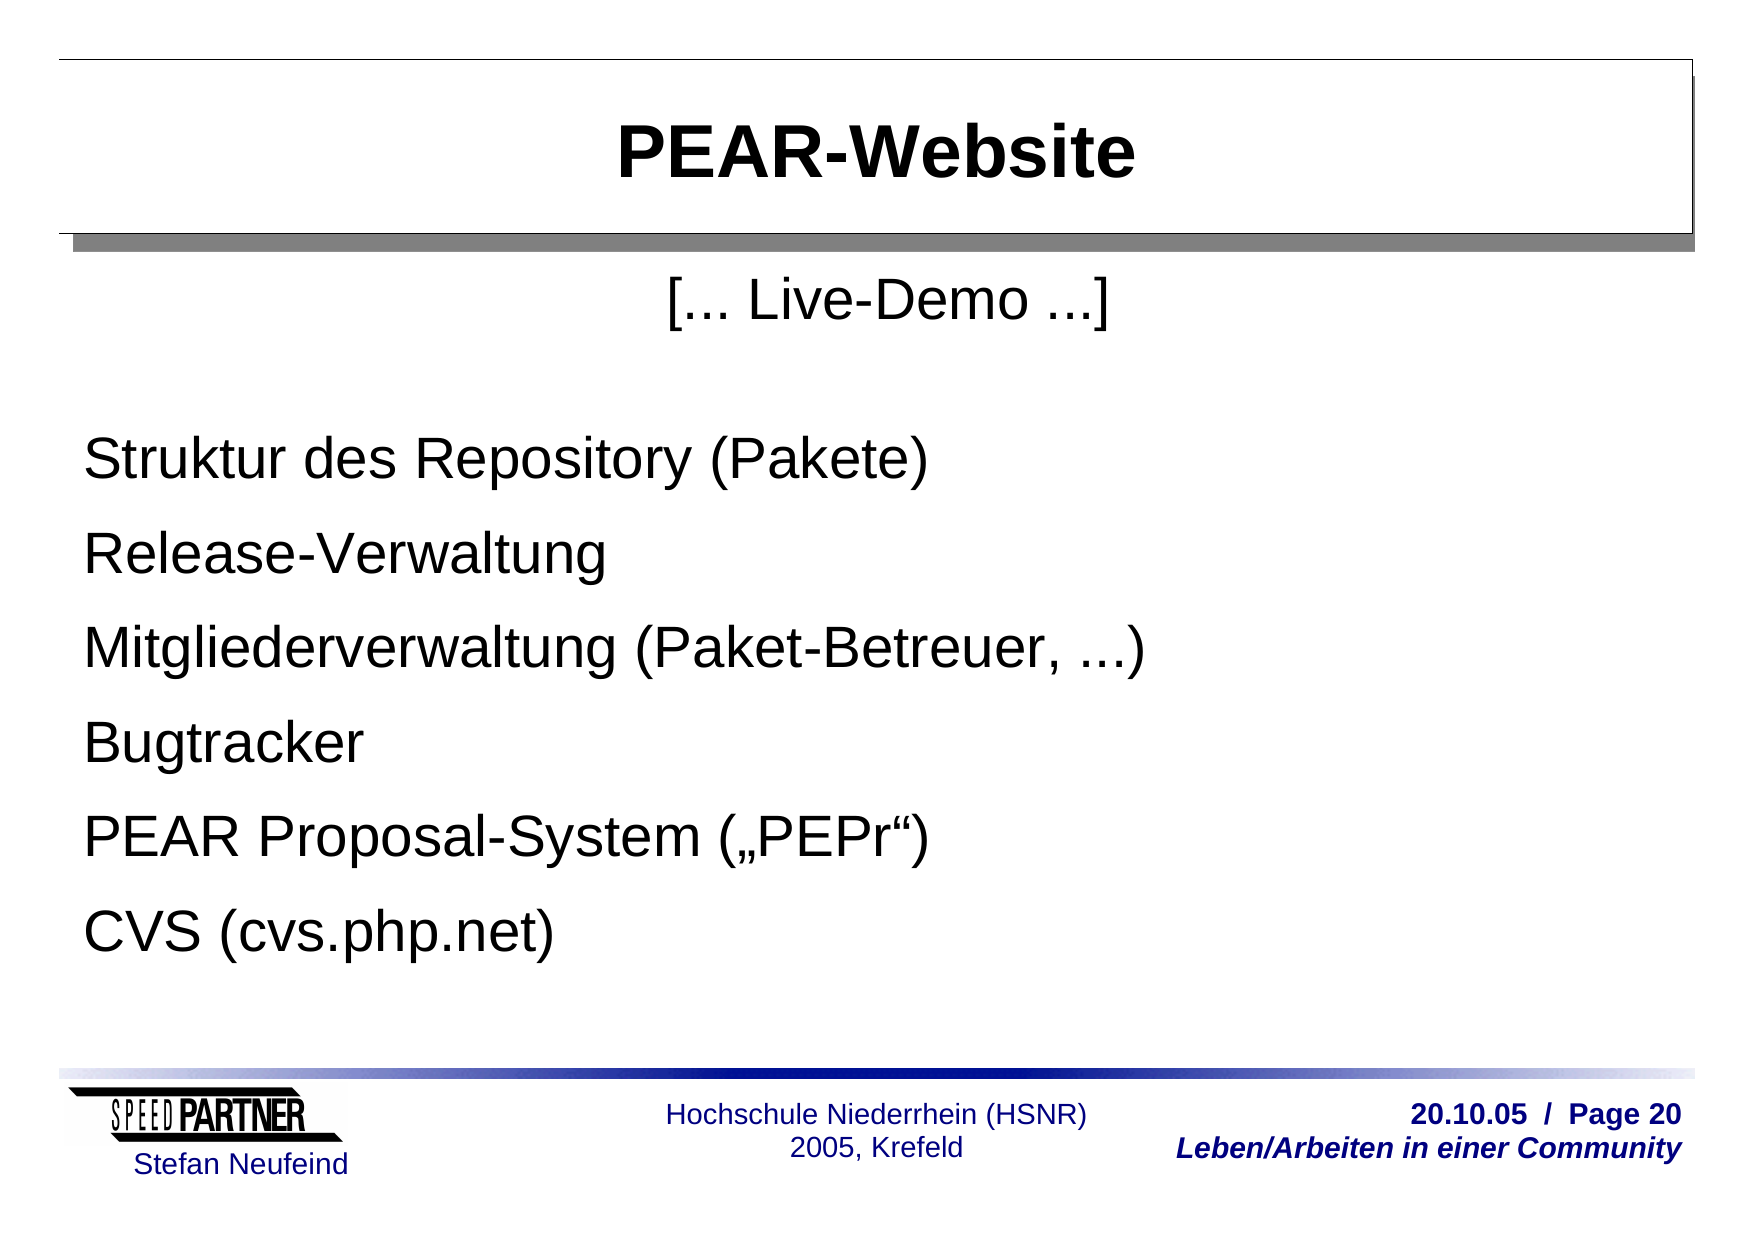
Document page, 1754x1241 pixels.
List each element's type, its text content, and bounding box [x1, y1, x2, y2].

list [... Live-Demo ...] Struktur des Repository (Pakete) Release-Verwaltung Mitgliederverwaltung (Paket-Betreuer, ...) Bugtracker PEAR Proposal-System („PEPr“) CVS (cvs.php.net) [71, 266, 1695, 1049]
title PEAR-Website [59, 59, 1695, 244]
picture [64, 1082, 348, 1146]
picture [59, 1068, 1695, 1079]
